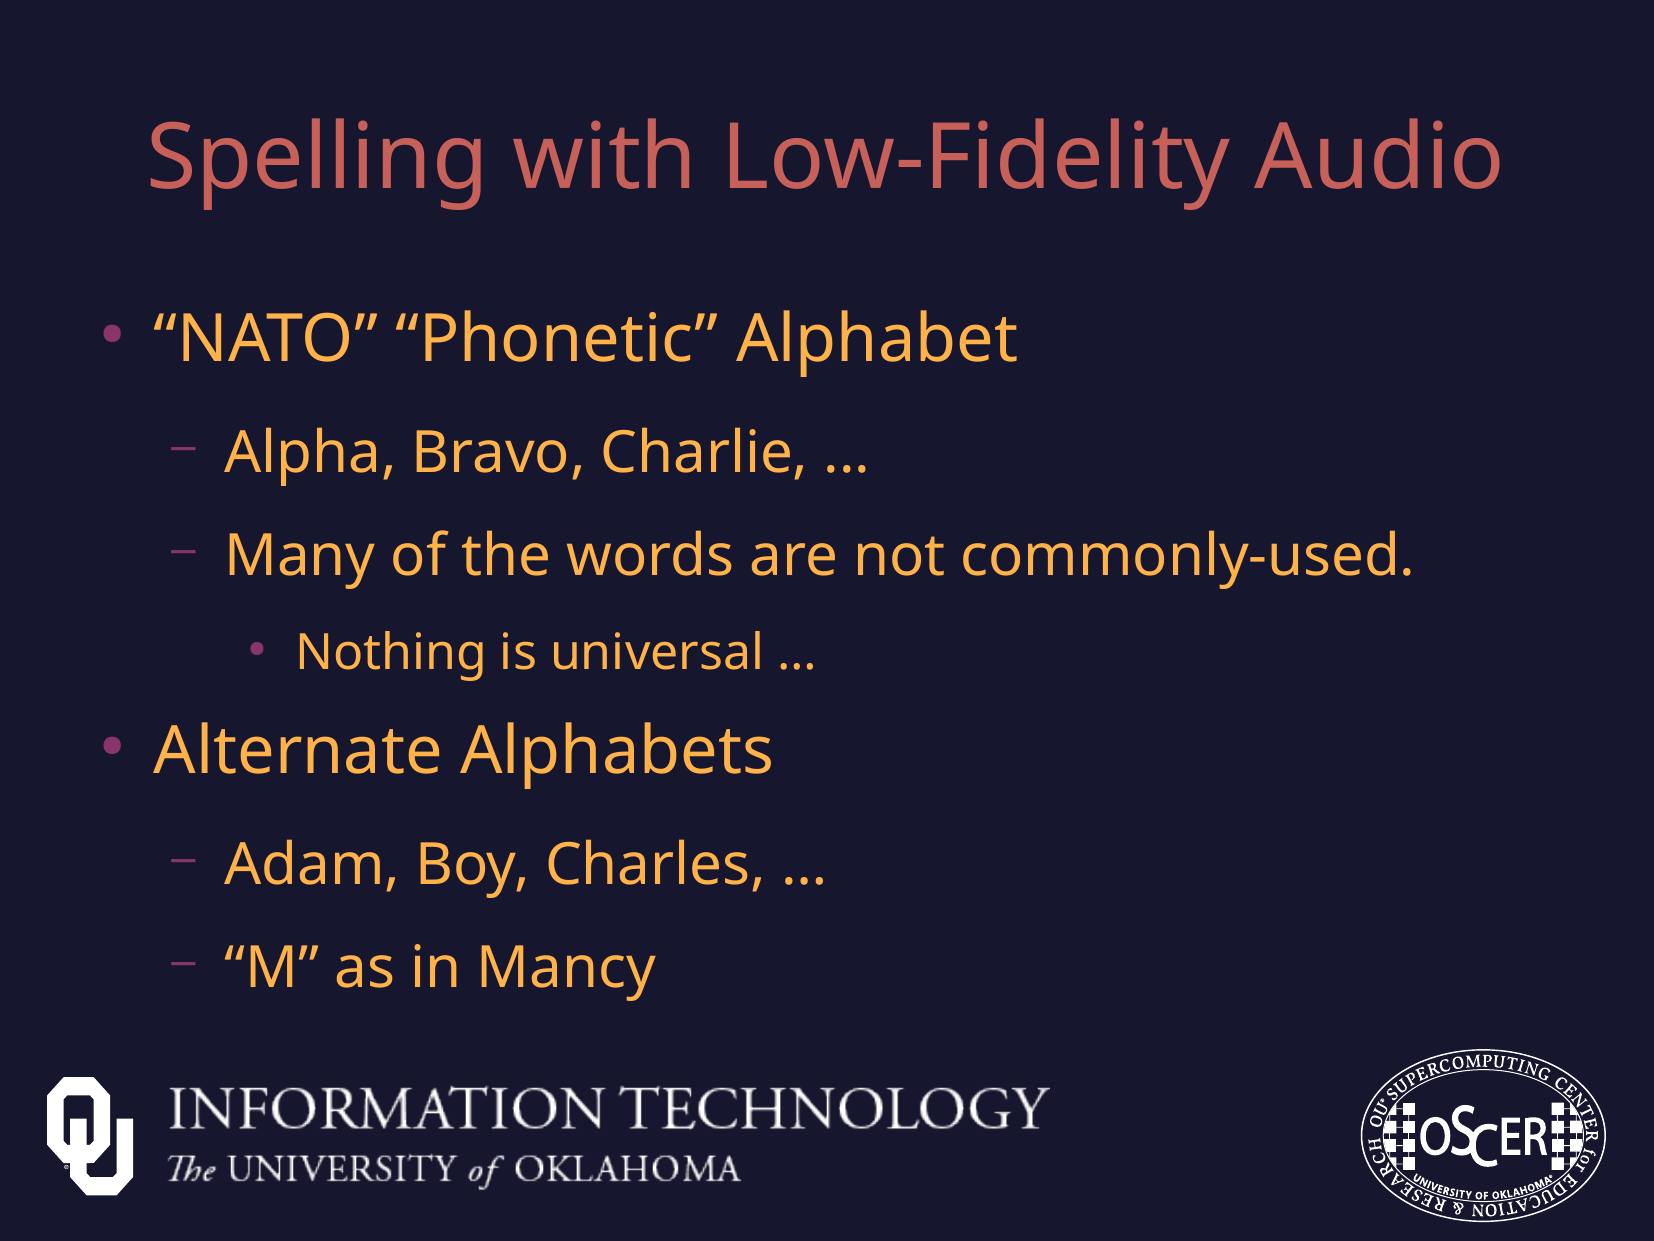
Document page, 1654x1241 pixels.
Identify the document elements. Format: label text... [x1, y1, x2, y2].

picture [159, 1075, 1050, 1195]
list “NATO” “Phonetic” Alphabet Alpha, Bravo, Charlie, ... Many of the words are not commonly-used. Nothing is universal … Alternate Alphabets Adam, Boy, Charles, … “M” as in Mancy [82, 290, 1571, 1010]
title Spelling with Low-Fidelity Audio [82, 49, 1571, 257]
